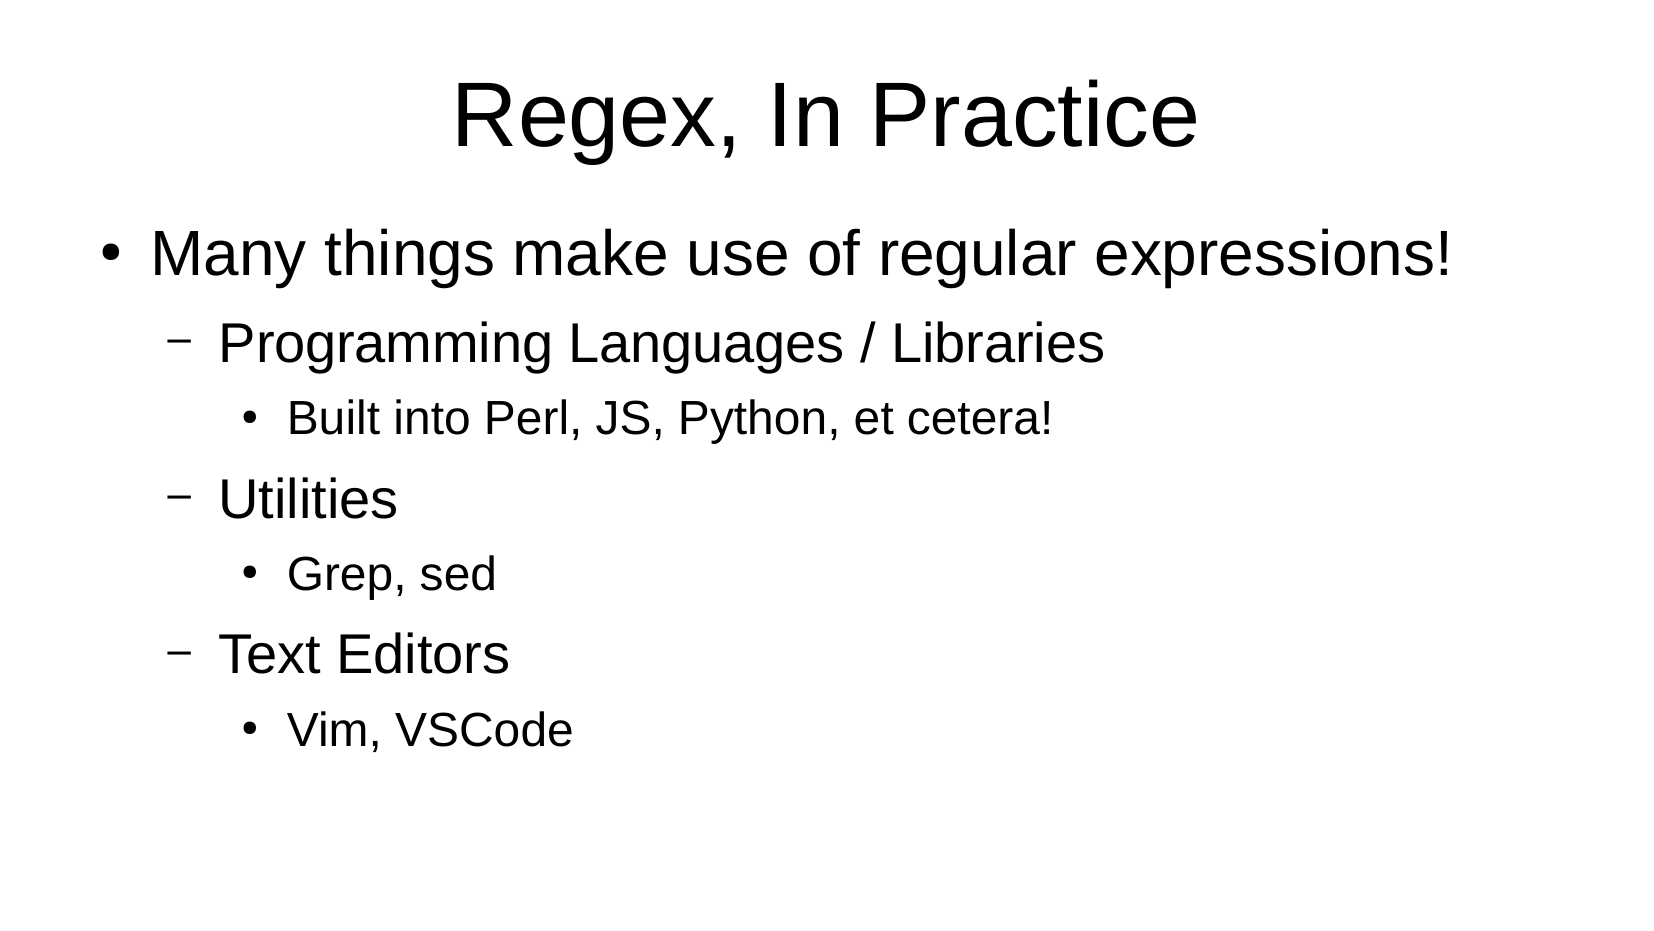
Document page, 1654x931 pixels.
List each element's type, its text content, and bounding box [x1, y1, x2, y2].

title Regex, In Practice [82, 37, 1571, 193]
list Many things make use of regular expressions! Programming Languages / Libraries Built into Perl, JS, Python, et cetera! Utilities Grep, sed Text Editors Vim, VSCode [82, 217, 1571, 758]
